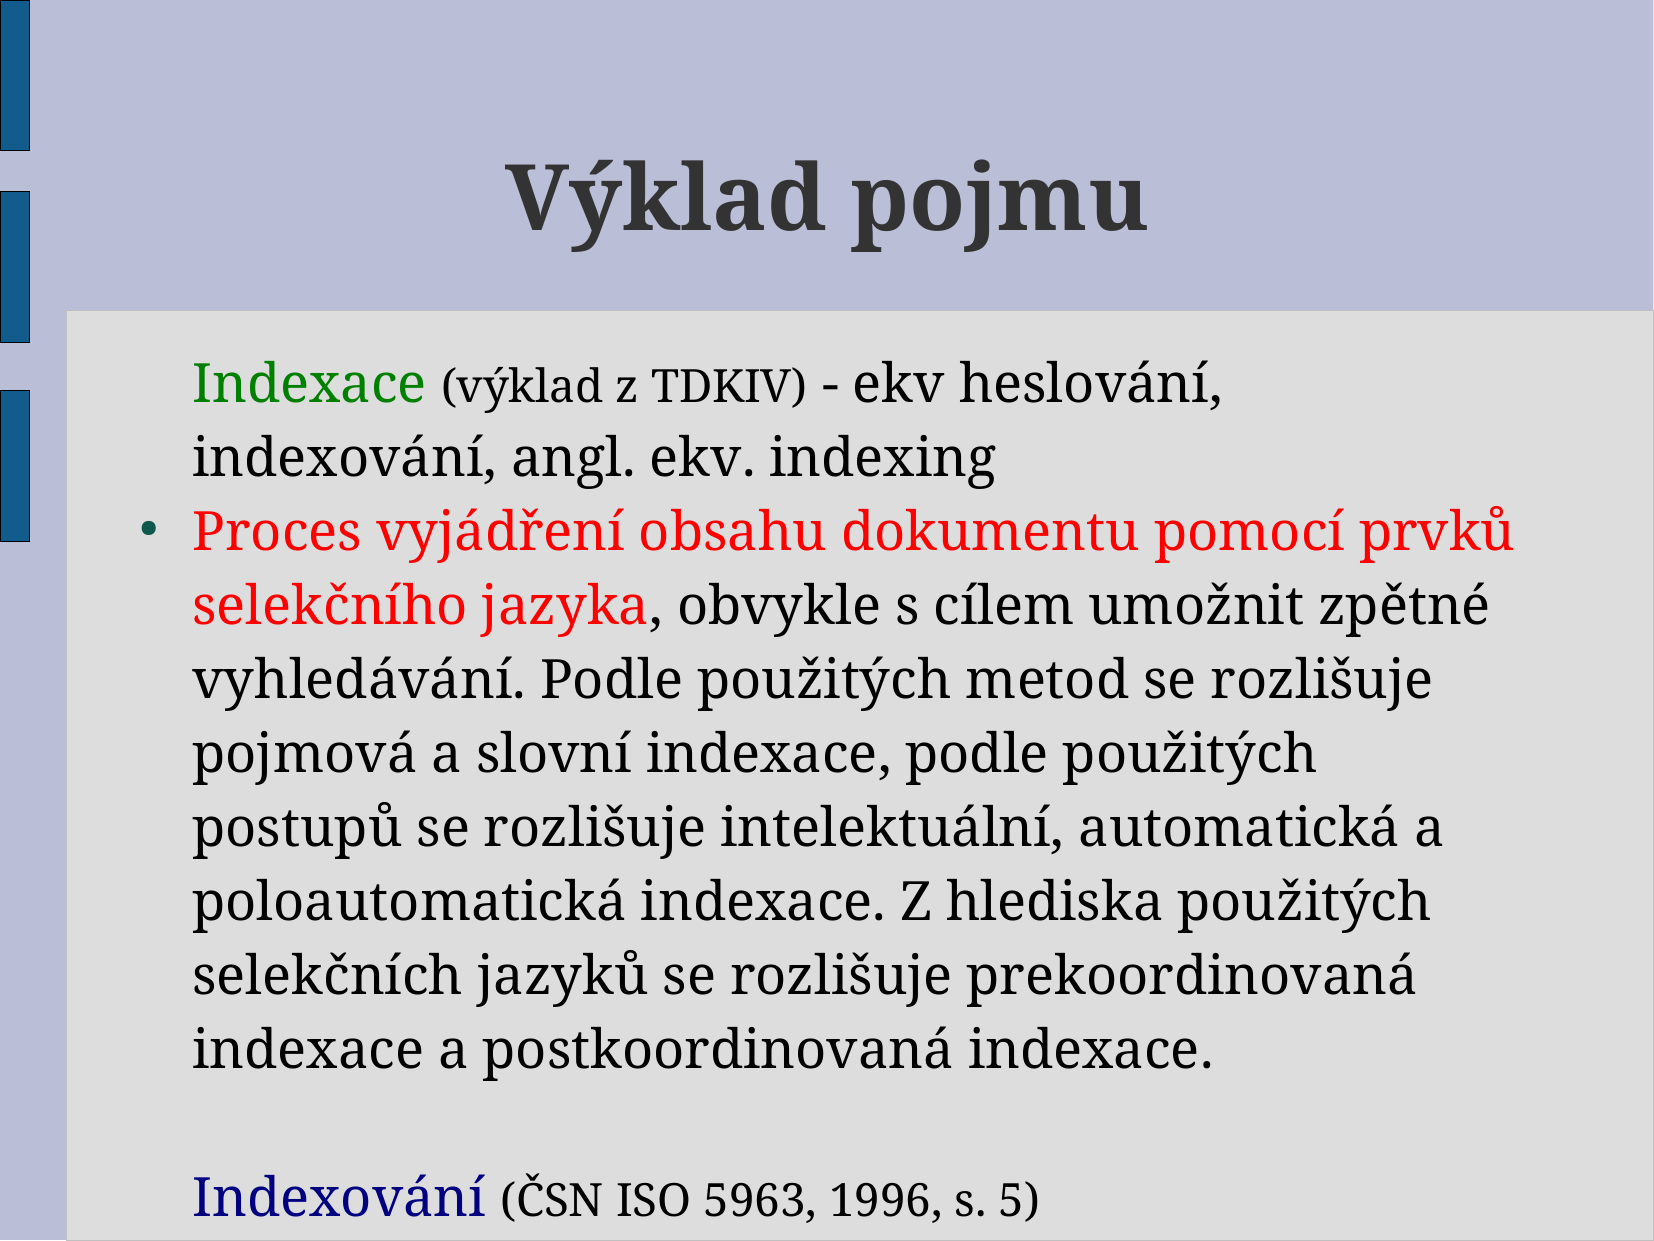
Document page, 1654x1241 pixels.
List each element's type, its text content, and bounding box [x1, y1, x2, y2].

title Výklad pojmu [121, 98, 1534, 291]
list Indexace (výklad z TDKIV) - ekv heslování, indexování, angl. ekv. indexing Proces vyjádření obsahu dokumentu pomocí prvků selekčního jazyka, obvykle s cílem umožnit zpětné vyhledávání. Podle použitých metod se rozlišuje pojmová a slovní indexace, podle použitých postupů se rozlišuje intelektuální, automatická a poloautomatická indexace. Z hlediska použitých selekčních jazyků se rozlišuje prekoordinovaná indexace a postkoordinovaná indexace. Indexování (ČSN ISO 5963, 1996, s. 5) Pracovní postup popisování nebo identifikace dokumentu ve vztahu na jeho věcný obsah. [121, 344, 1534, 1241]
